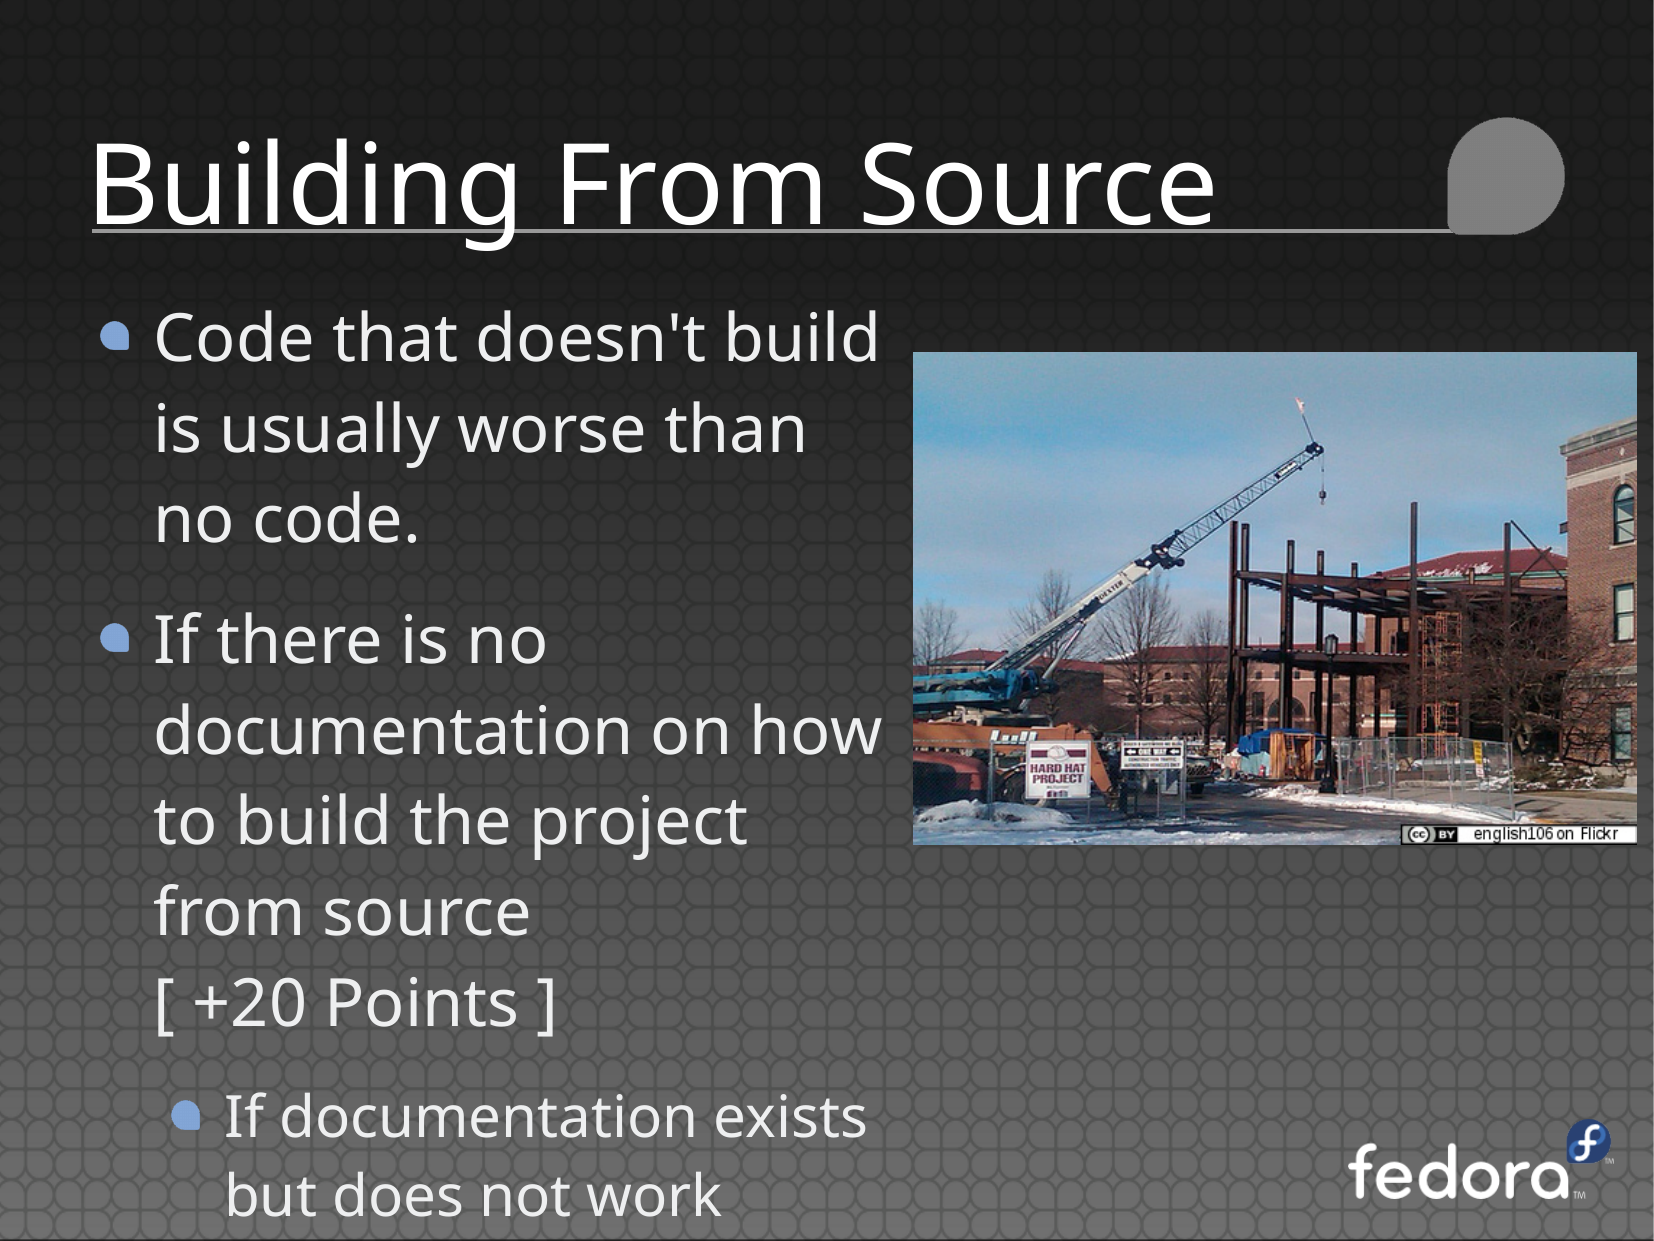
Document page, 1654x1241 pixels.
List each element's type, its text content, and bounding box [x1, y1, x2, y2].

title Building From Source [86, 112, 1576, 249]
picture [0, 0, 1654, 1241]
list Code that doesn't build is usually worse than no code. If there is no documentation on how to build the project from source [ +20 Points ] If documentation exists but does not work [ +10 Points ] [82, 290, 900, 1241]
